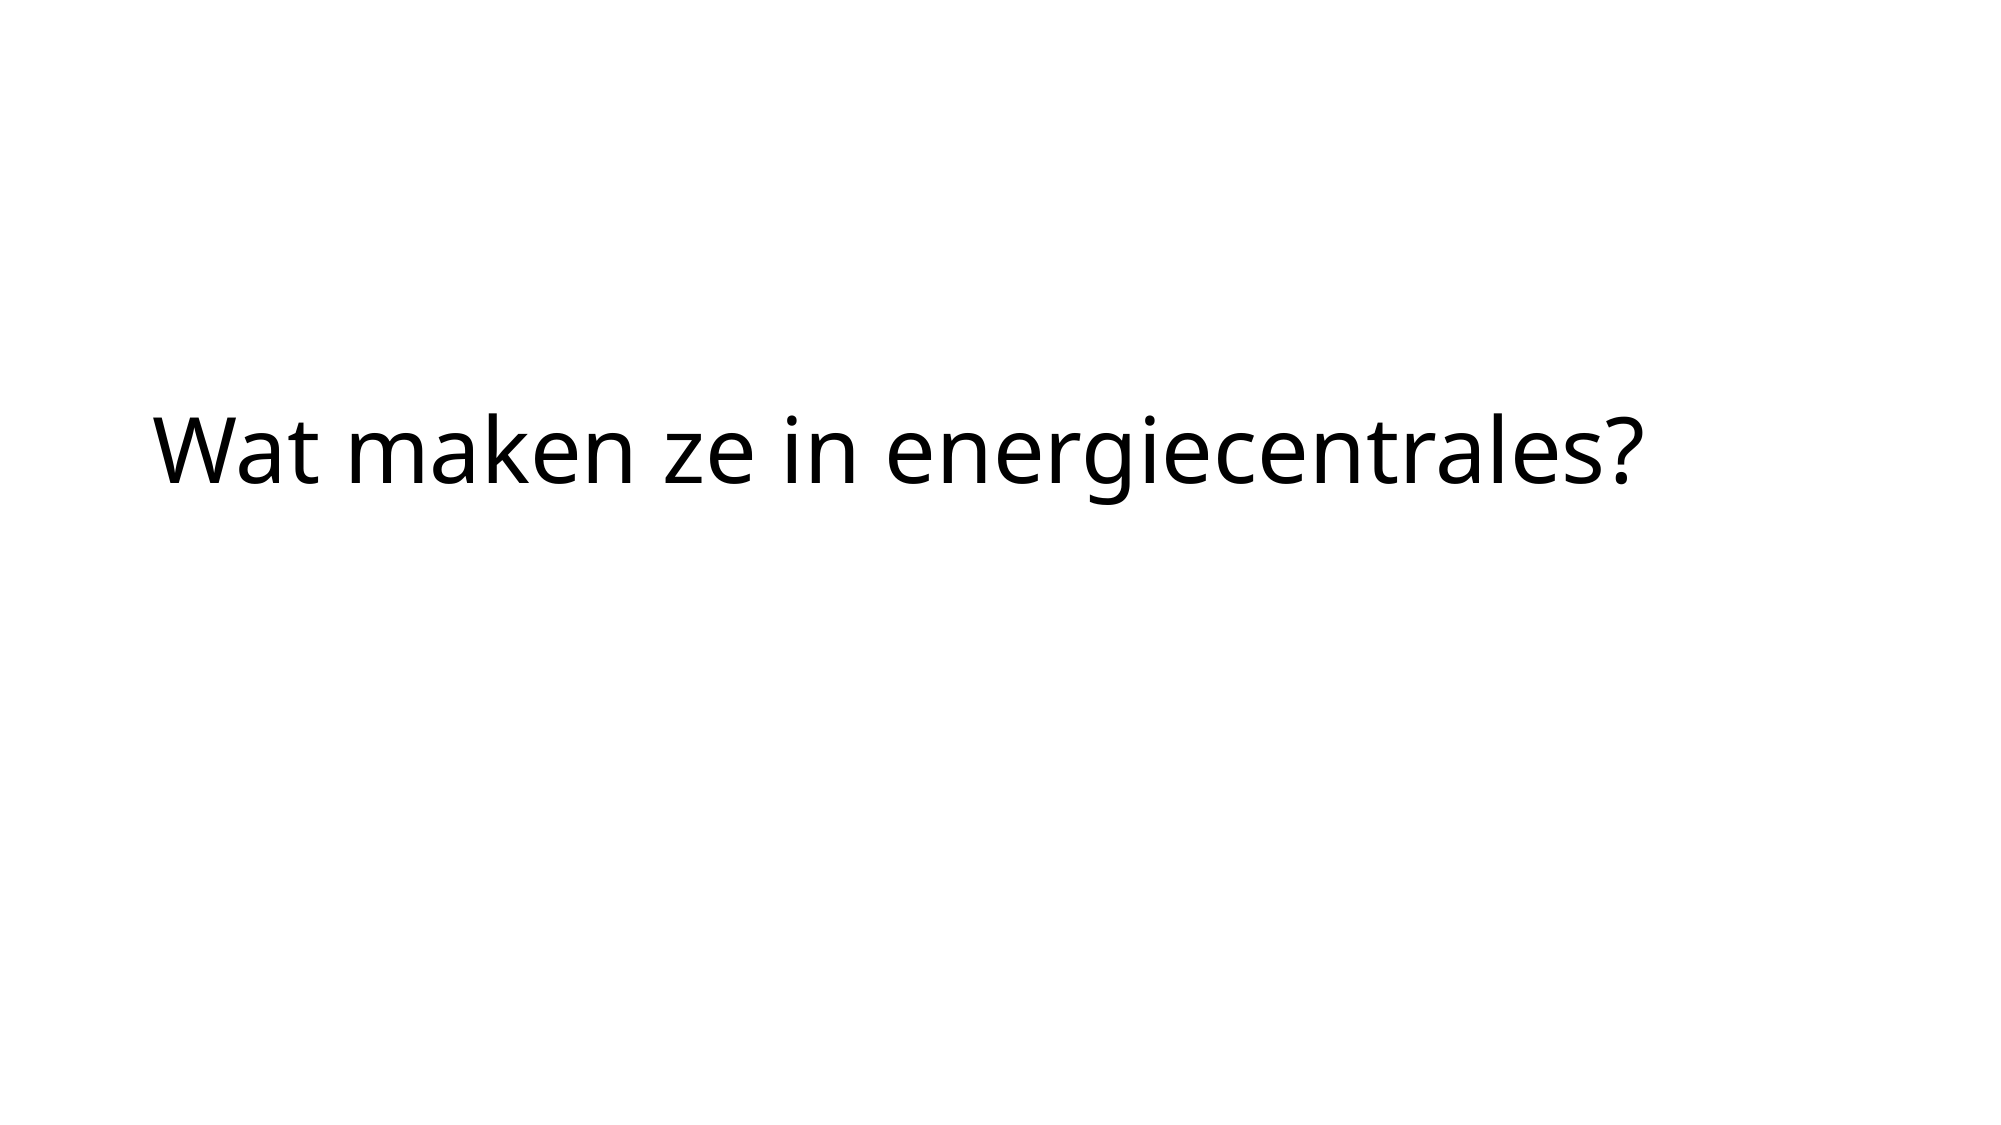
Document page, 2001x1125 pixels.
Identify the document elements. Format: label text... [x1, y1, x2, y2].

title Wat maken ze in energiecentrales? [137, 345, 1863, 563]
